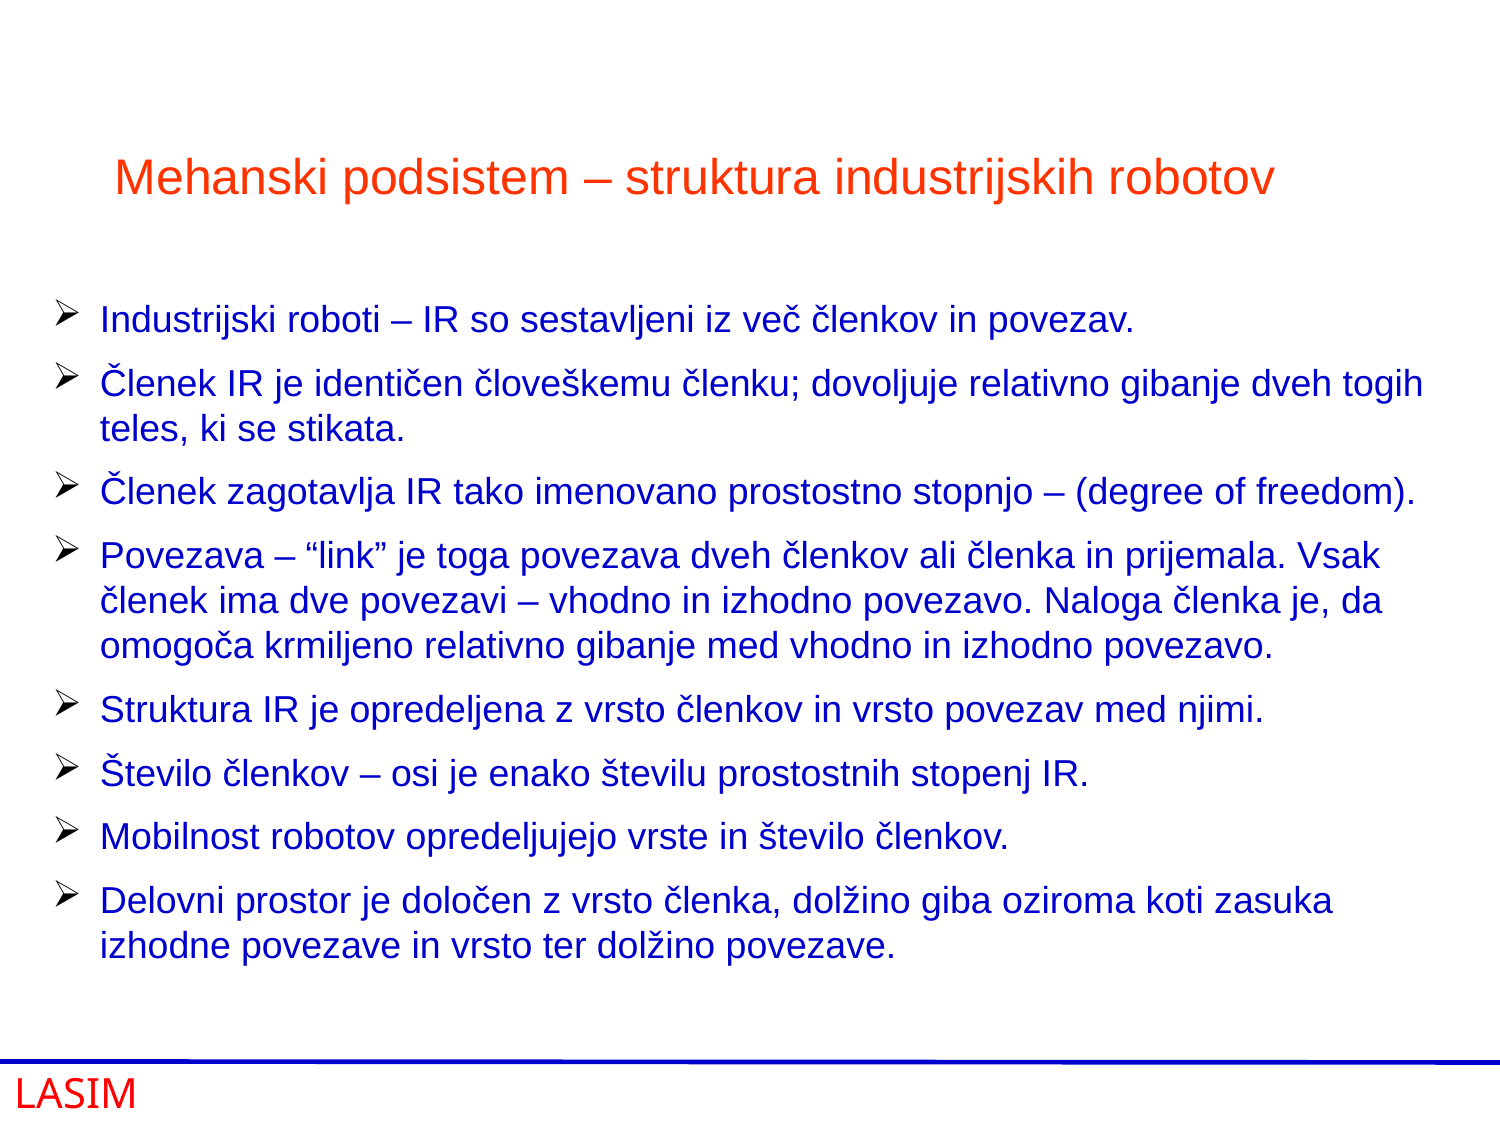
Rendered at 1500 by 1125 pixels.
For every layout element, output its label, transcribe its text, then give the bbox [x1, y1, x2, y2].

text_box Mehanski podsistem – struktura industrijskih robotov [99, 137, 1338, 213]
text_box Industrijski roboti – IR so sestavljeni iz več členkov in povezav. Členek IR je identičen človeškemu členku; dovoljuje relativno gibanje dveh togih teles, ki se stikata. Členek zagotavlja IR tako imenovano prostostno stopnjo – (degree of freedom). Povezava – “link” je toga povezava dveh členkov ali členka in prijemala. Vsak členek ima dve povezavi – vhodno in izhodno povezavo. Naloga členka je, da omogoča krmiljeno relativno gibanje med vhodno in izhodno povezavo. Struktura IR je opredeljena z vrsto členkov in vrsto povezav med njimi. Število členkov – osi je enako številu prostostnih stopenj IR. Mobilnost robotov opredeljujejo vrste in število členkov. Delovni prostor je določen z vrsto členka, dolžino giba oziroma koti zasuka izhodne povezave in vrsto ter dolžino povezave. [37, 287, 1457, 974]
